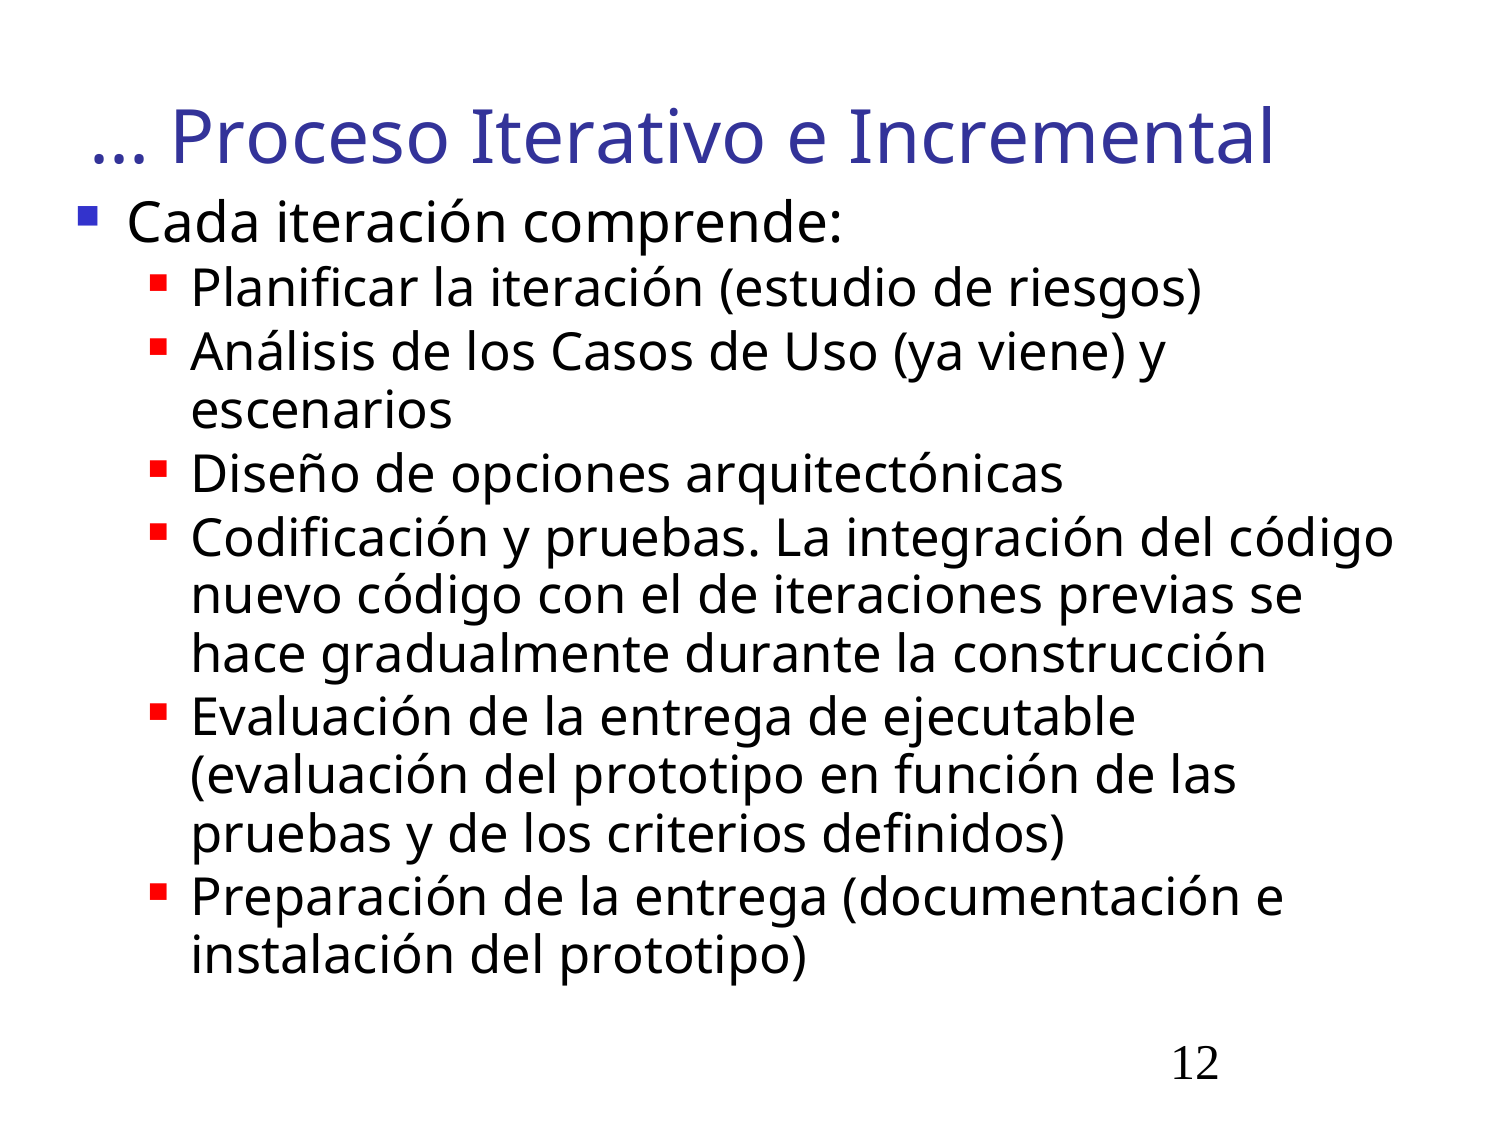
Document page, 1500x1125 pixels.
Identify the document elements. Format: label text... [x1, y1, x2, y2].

list Cada iteración comprende: Planificar la iteración (estudio de riesgos)‏ Análisis de los Casos de Uso (ya viene) y escenarios Diseño de opciones arquitectónicas Codificación y pruebas. La integración del código nuevo código con el de iteraciones previas se hace gradualmente durante la construcción Evaluación de la entrega de ejecutable (evaluación del prototipo en función de las pruebas y de los criterios definidos)‏ Preparación de la entrega (documentación e instalación del prototipo)‏ [74, 187, 1398, 1038]
title ... Proceso Iterativo e Incremental [75, 25, 1426, 188]
